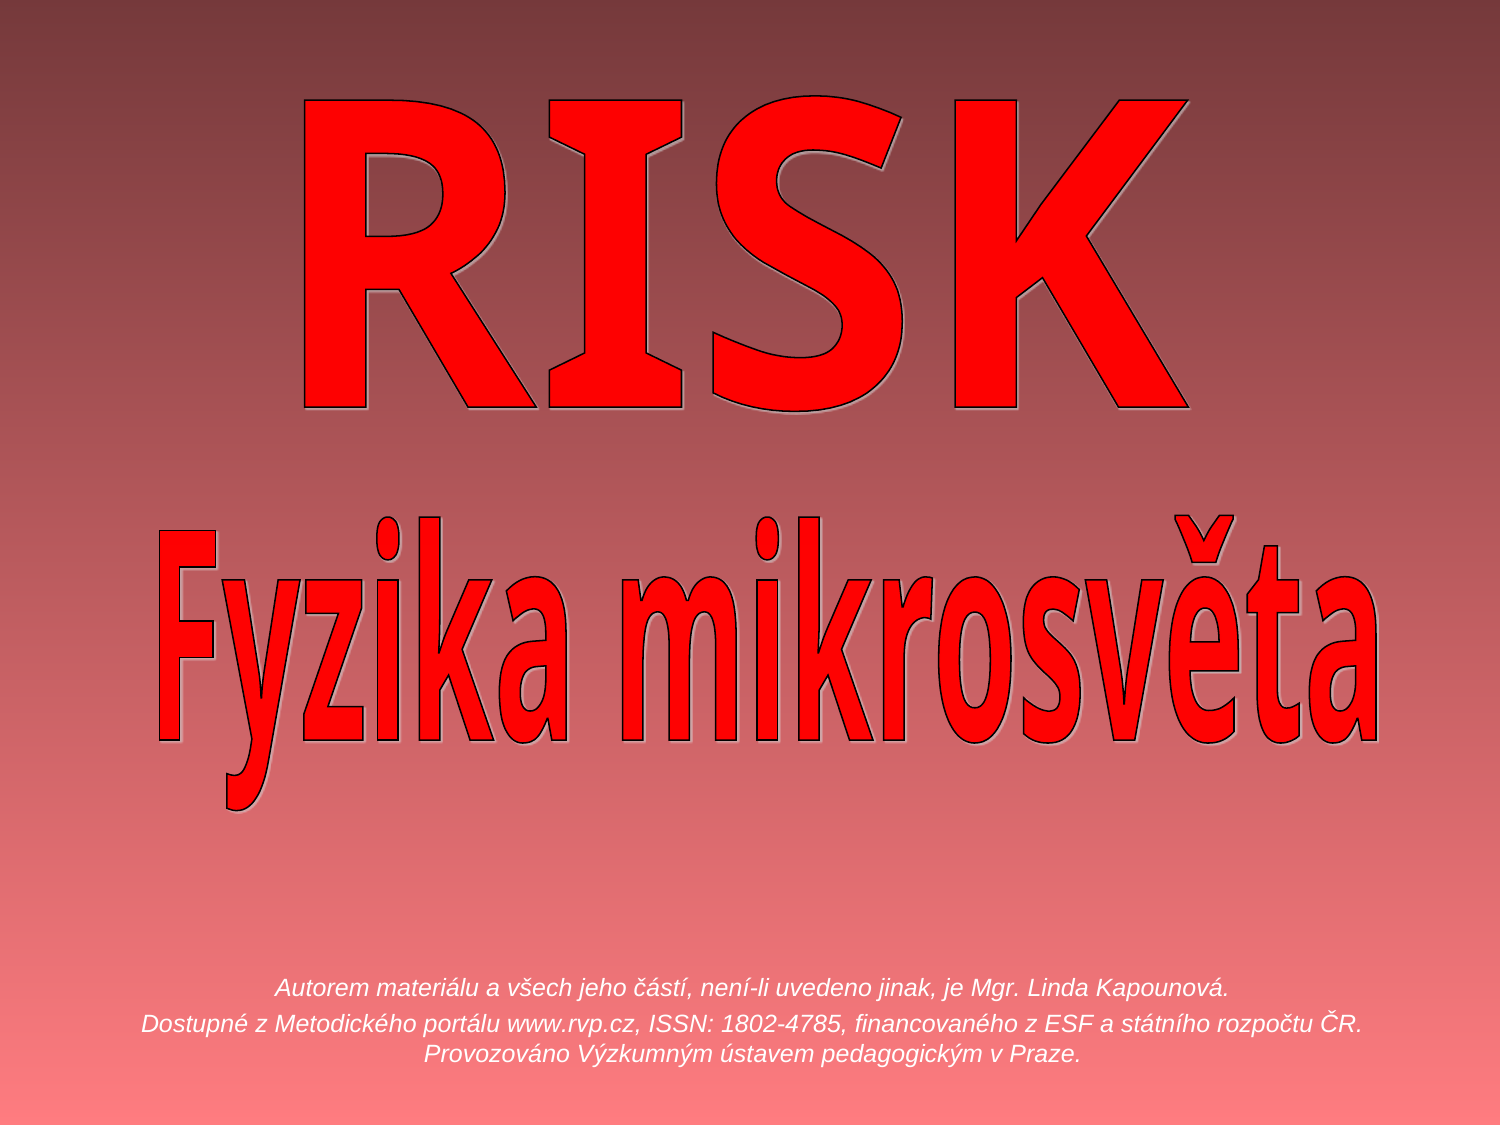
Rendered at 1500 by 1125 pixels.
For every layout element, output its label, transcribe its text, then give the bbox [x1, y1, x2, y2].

text_box Fyzika mikrosvěta [1085, 579, 1164, 741]
text_box Fyzika mikrosvěta [222, 579, 301, 811]
text_box Fyzika mikrosvěta [883, 576, 933, 741]
text_box Fyzika mikrosvěta [303, 579, 363, 741]
text_box Fyzika mikrosvěta [419, 517, 494, 741]
text_box Fyzika mikrosvěta [757, 579, 778, 741]
text_box Fyzika mikrosvěta [756, 517, 779, 560]
text_box Fyzika mikrosvěta [159, 530, 216, 741]
text_box Fyzika mikrosvěta [499, 576, 567, 744]
text_box Fyzika mikrosvěta [622, 576, 737, 741]
text_box Fyzika mikrosvěta [938, 576, 1012, 744]
text_box Fyzika mikrosvěta [798, 517, 874, 741]
text_box Autorem materiálu a všech jeho částí, není-li uvedeno jinak, je Mgr. Linda Kapounová. Dostupné z Metodického portálu www.rvp.cz, ISSN: 1802-4785, financovaného z ESF a státního rozpočtu ČR. Provozováno Výzkumným ústavem pedagogickým v Praze. [64, 964, 1443, 1099]
text_box RISK [549, 100, 682, 408]
text_box Fyzika mikrosvěta [1247, 545, 1300, 744]
text_box Fyzika mikrosvěta [1023, 576, 1081, 744]
text_box Fyzika mikrosvěta [1175, 515, 1234, 563]
text_box Fyzika mikrosvěta [376, 517, 399, 560]
text_box Fyzika mikrosvěta [377, 579, 398, 741]
text_box RISK [713, 95, 903, 412]
text_box Fyzika mikrosvěta [1309, 576, 1376, 744]
text_box Fyzika mikrosvěta [1169, 576, 1239, 744]
text_box RISK [955, 100, 1189, 408]
text_box RISK [304, 100, 537, 408]
